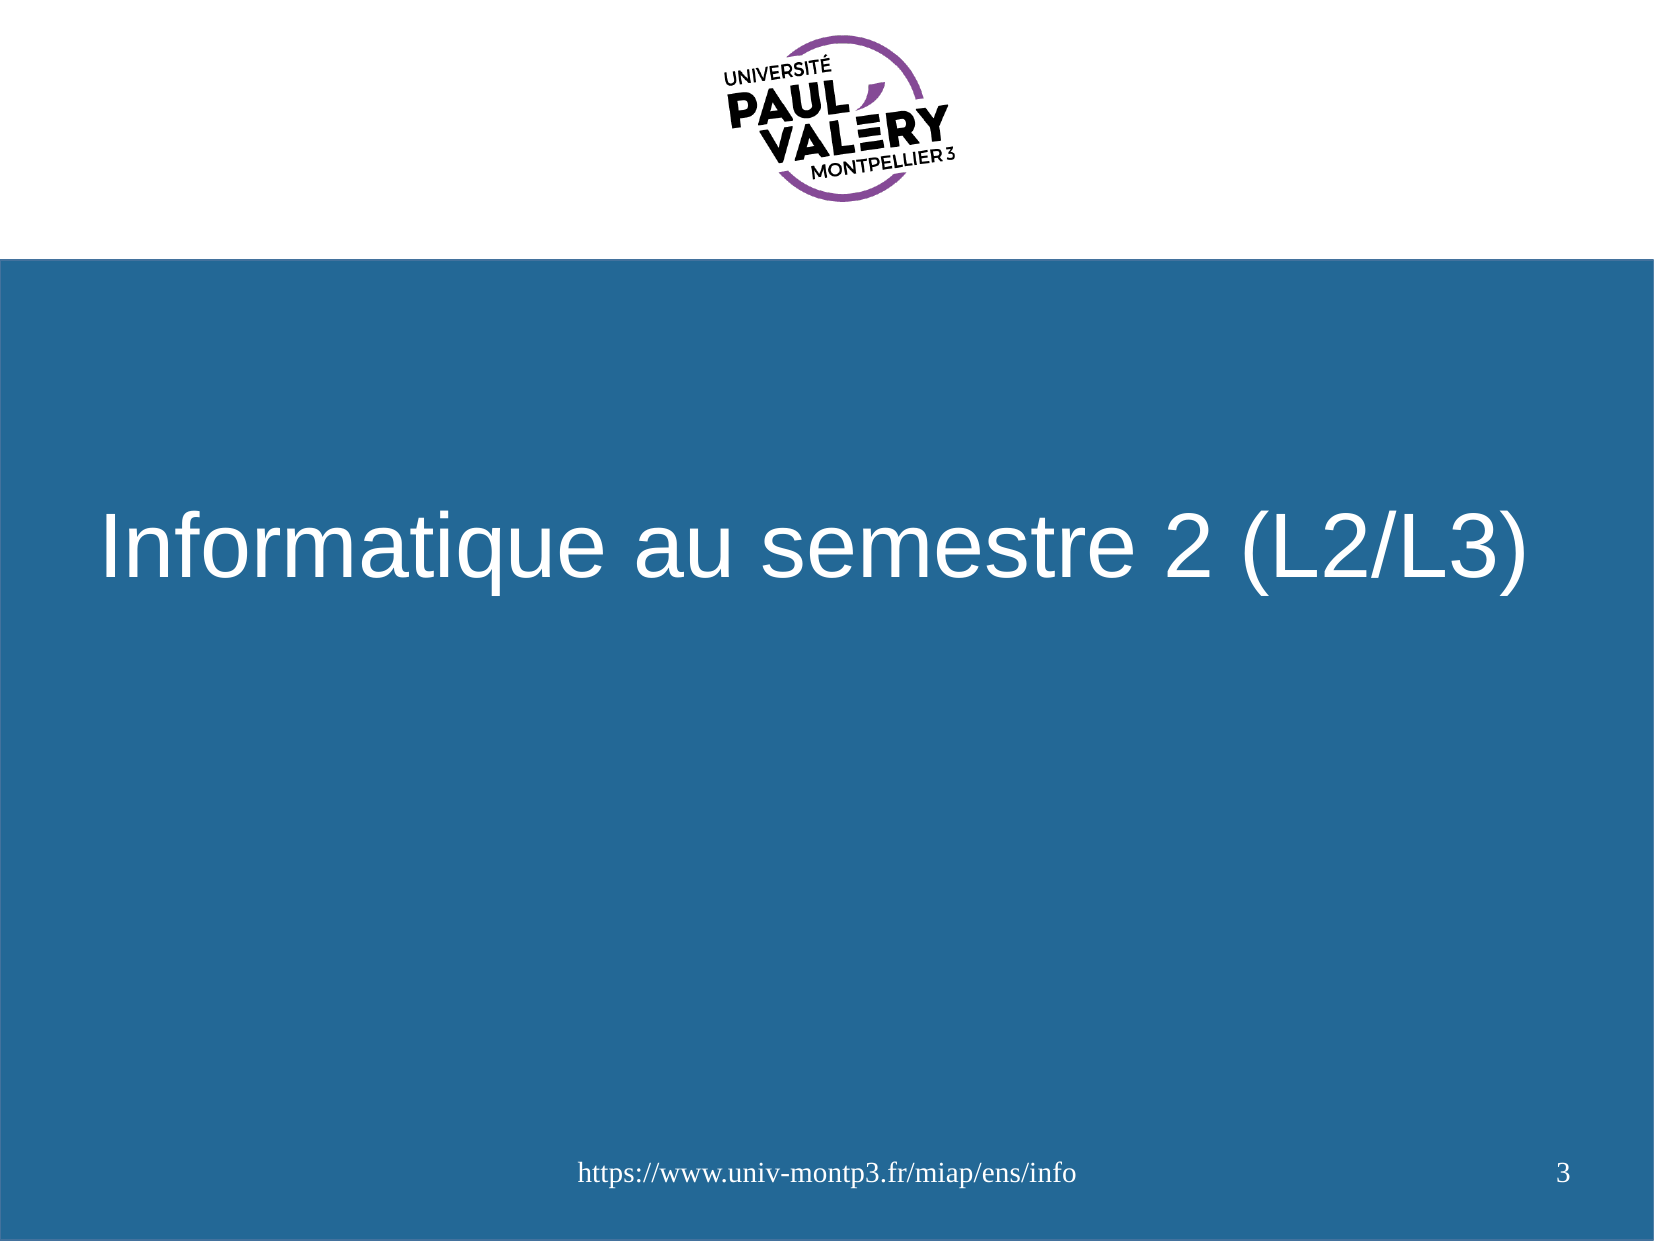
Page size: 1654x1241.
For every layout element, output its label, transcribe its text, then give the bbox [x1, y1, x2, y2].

picture [708, 25, 971, 213]
title Informatique au semestre 2 (L2/L3) [70, 442, 1560, 650]
